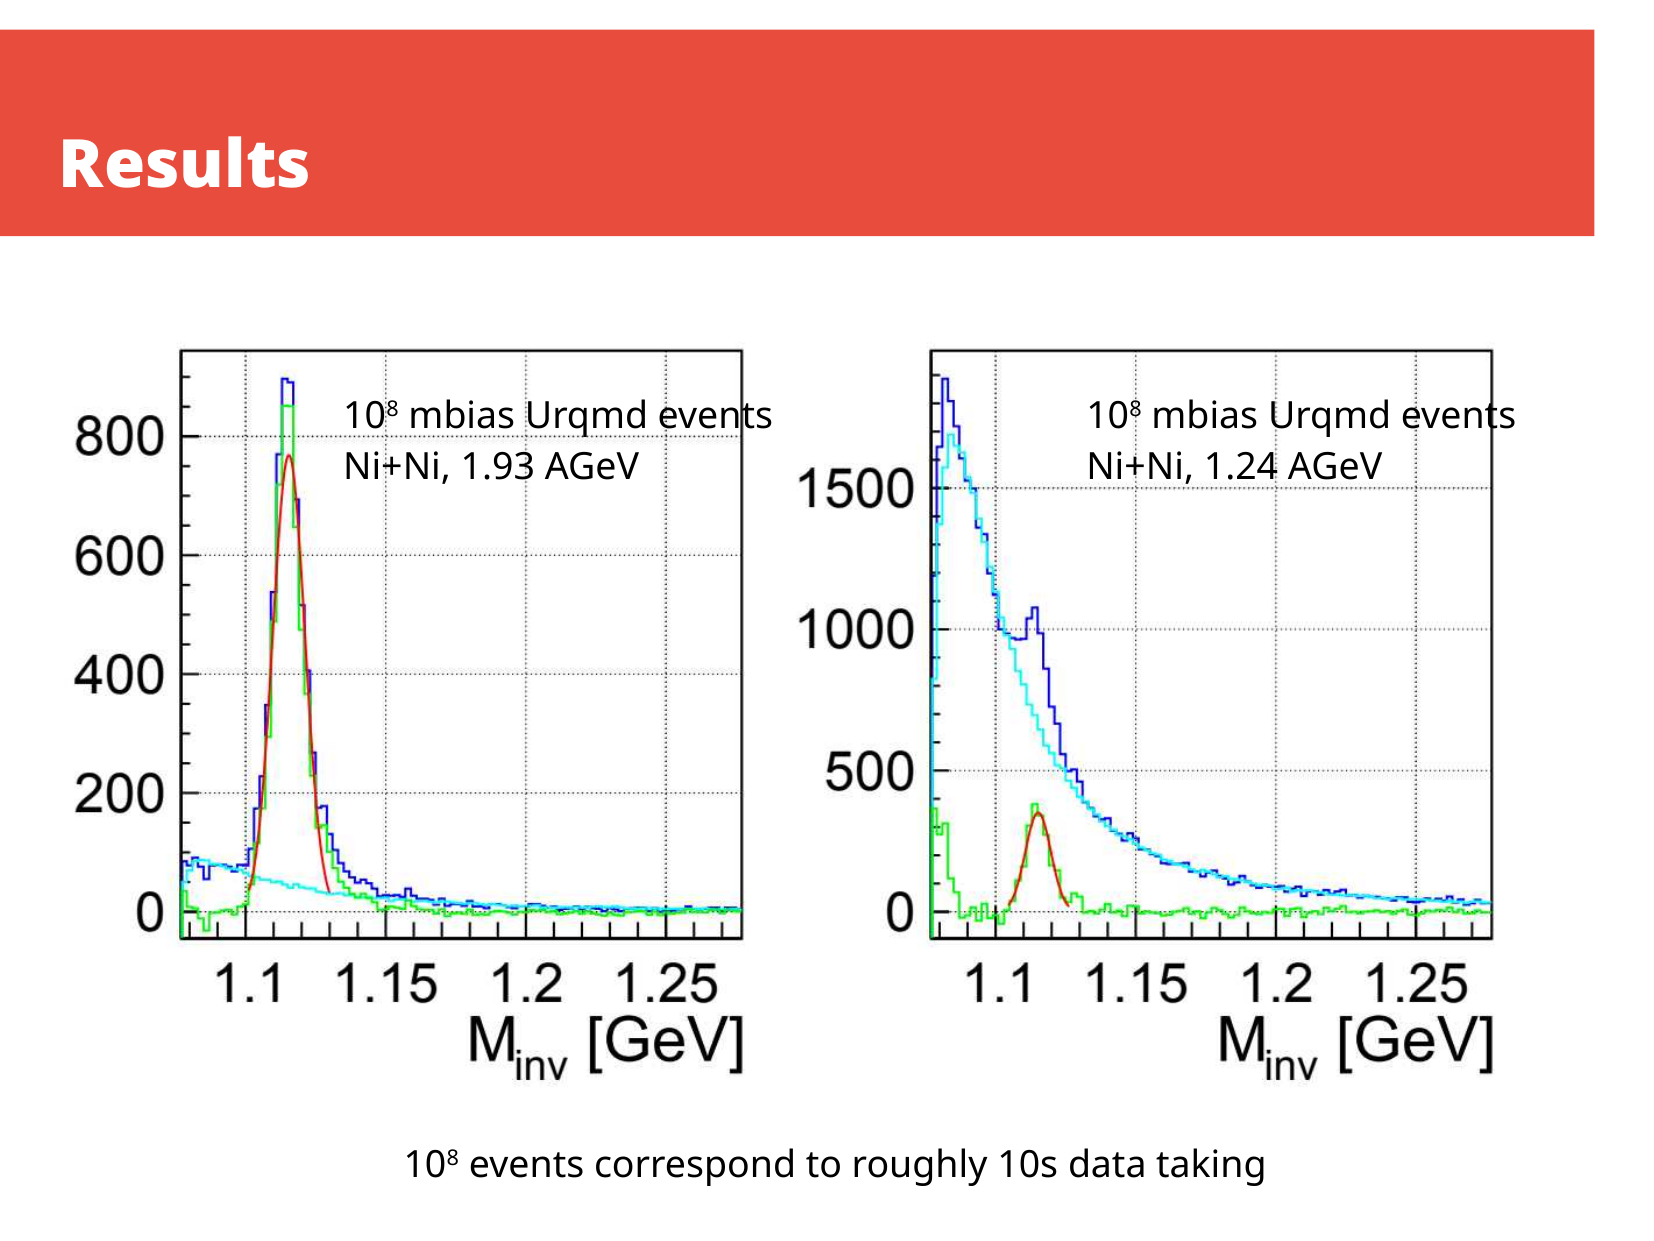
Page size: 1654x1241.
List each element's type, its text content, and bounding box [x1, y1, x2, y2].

text_box 108 events correspond to roughly 10s data taking [388, 1130, 1176, 1193]
text_box 108 mbias Urqmd events Ni+Ni, 1.24 AGeV [1071, 381, 1481, 492]
picture [0, 258, 1630, 1115]
title Results [59, 59, 1595, 207]
text_box 108 mbias Urqmd events Ni+Ni, 1.93 AGeV [328, 381, 738, 492]
